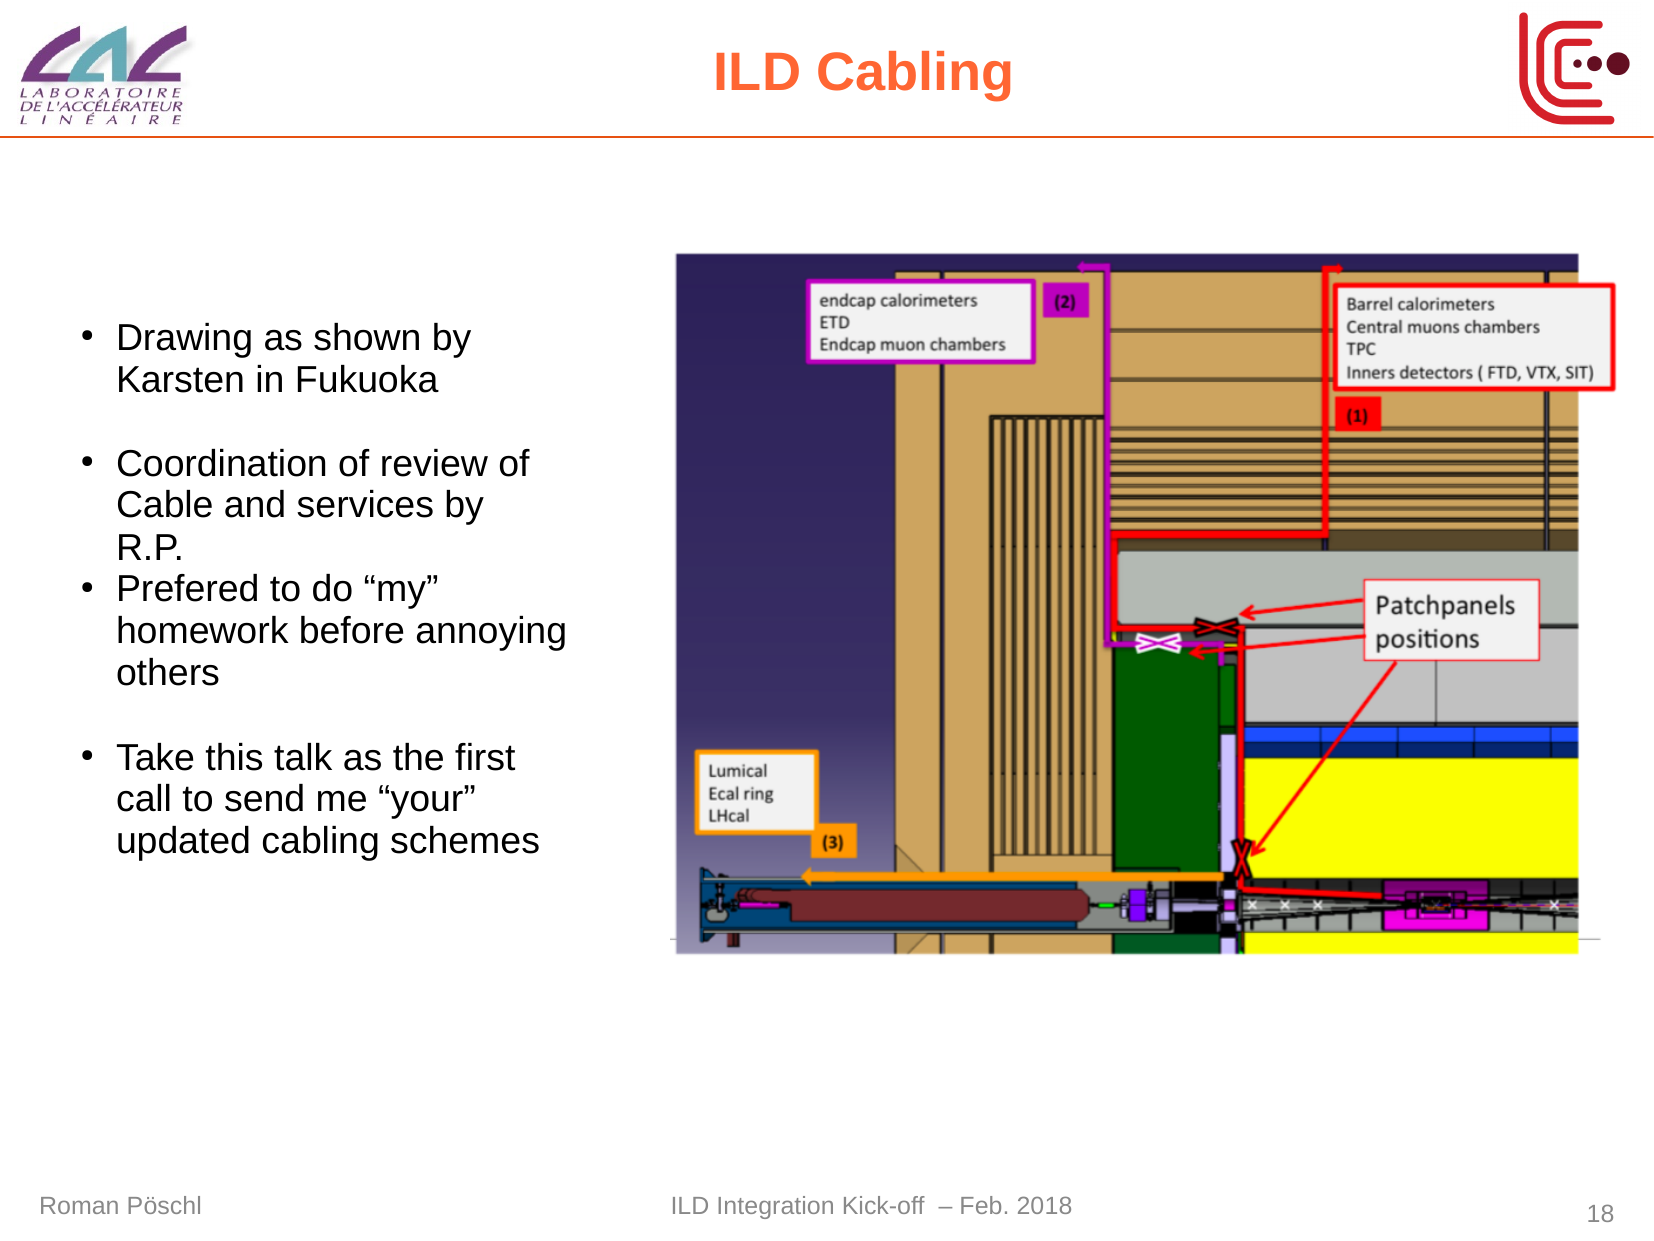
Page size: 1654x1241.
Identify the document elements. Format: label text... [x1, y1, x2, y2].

picture [670, 252, 1621, 961]
picture [1508, 2, 1641, 135]
title ILD Cabling [128, 29, 1617, 113]
picture [17, 22, 199, 127]
text_box Drawing as shown by Karsten in Fukuoka Coordination of review of Cable and services by R.P. Prefered to do “my” homework before annoying others Take this talk as the first call to send me “your” updated cabling schemes [65, 308, 584, 870]
